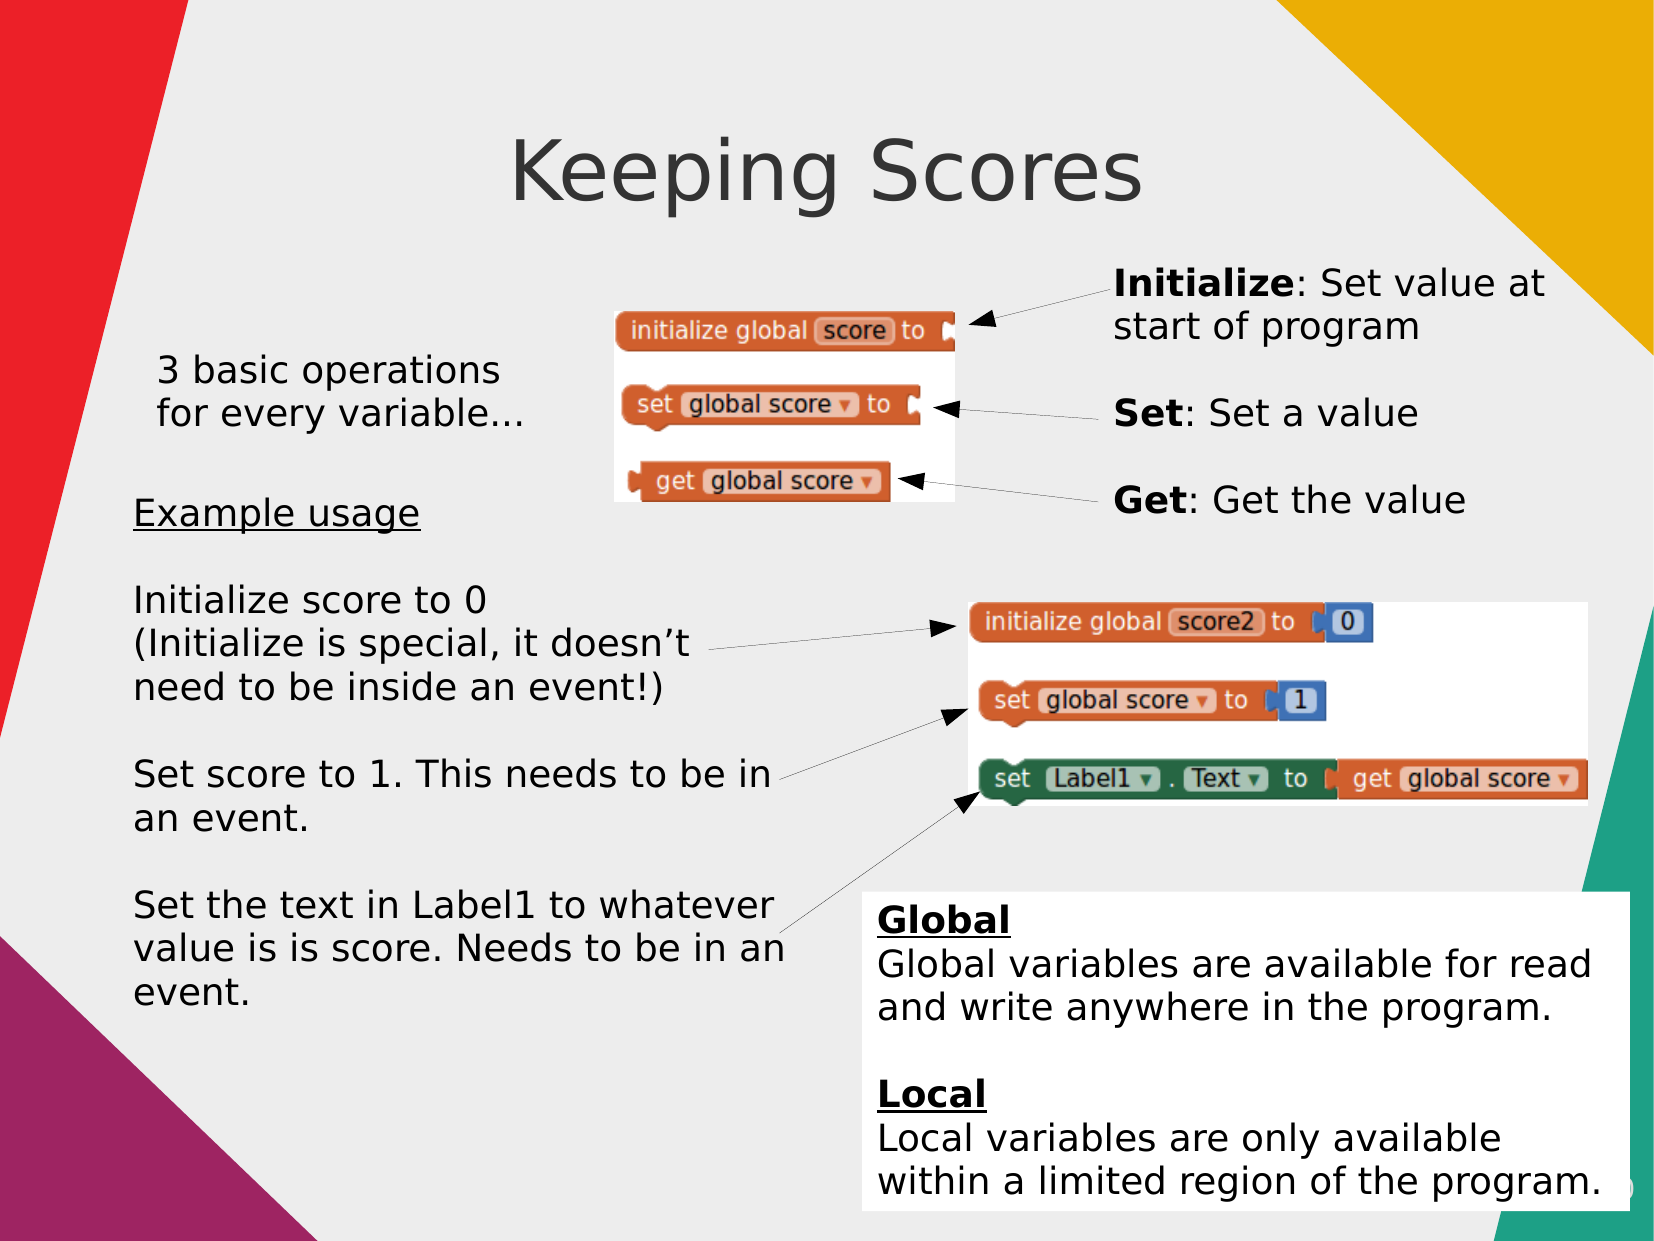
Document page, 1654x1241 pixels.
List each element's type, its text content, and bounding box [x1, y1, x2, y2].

text_box Example usage Initialize score to 0 (Initialize is special, it doesn’t need to be inside an event!) Set score to 1. This needs to be in an event. Set the text in Label1 to whatever value is is score. Needs to be in an event. [118, 484, 804, 1022]
title Keeping Scores [114, 73, 1539, 271]
text_box Initialize: Set value at start of program Set: Set a value Get: Get the value [1098, 253, 1607, 530]
text_box Global Global variables are available for read and write anywhere in the program. Local Local variables are only available within a limited region of the program. [862, 891, 1630, 1212]
picture [614, 311, 955, 502]
picture [968, 602, 1588, 806]
text_box 3 basic operations for every variable... [141, 341, 579, 443]
